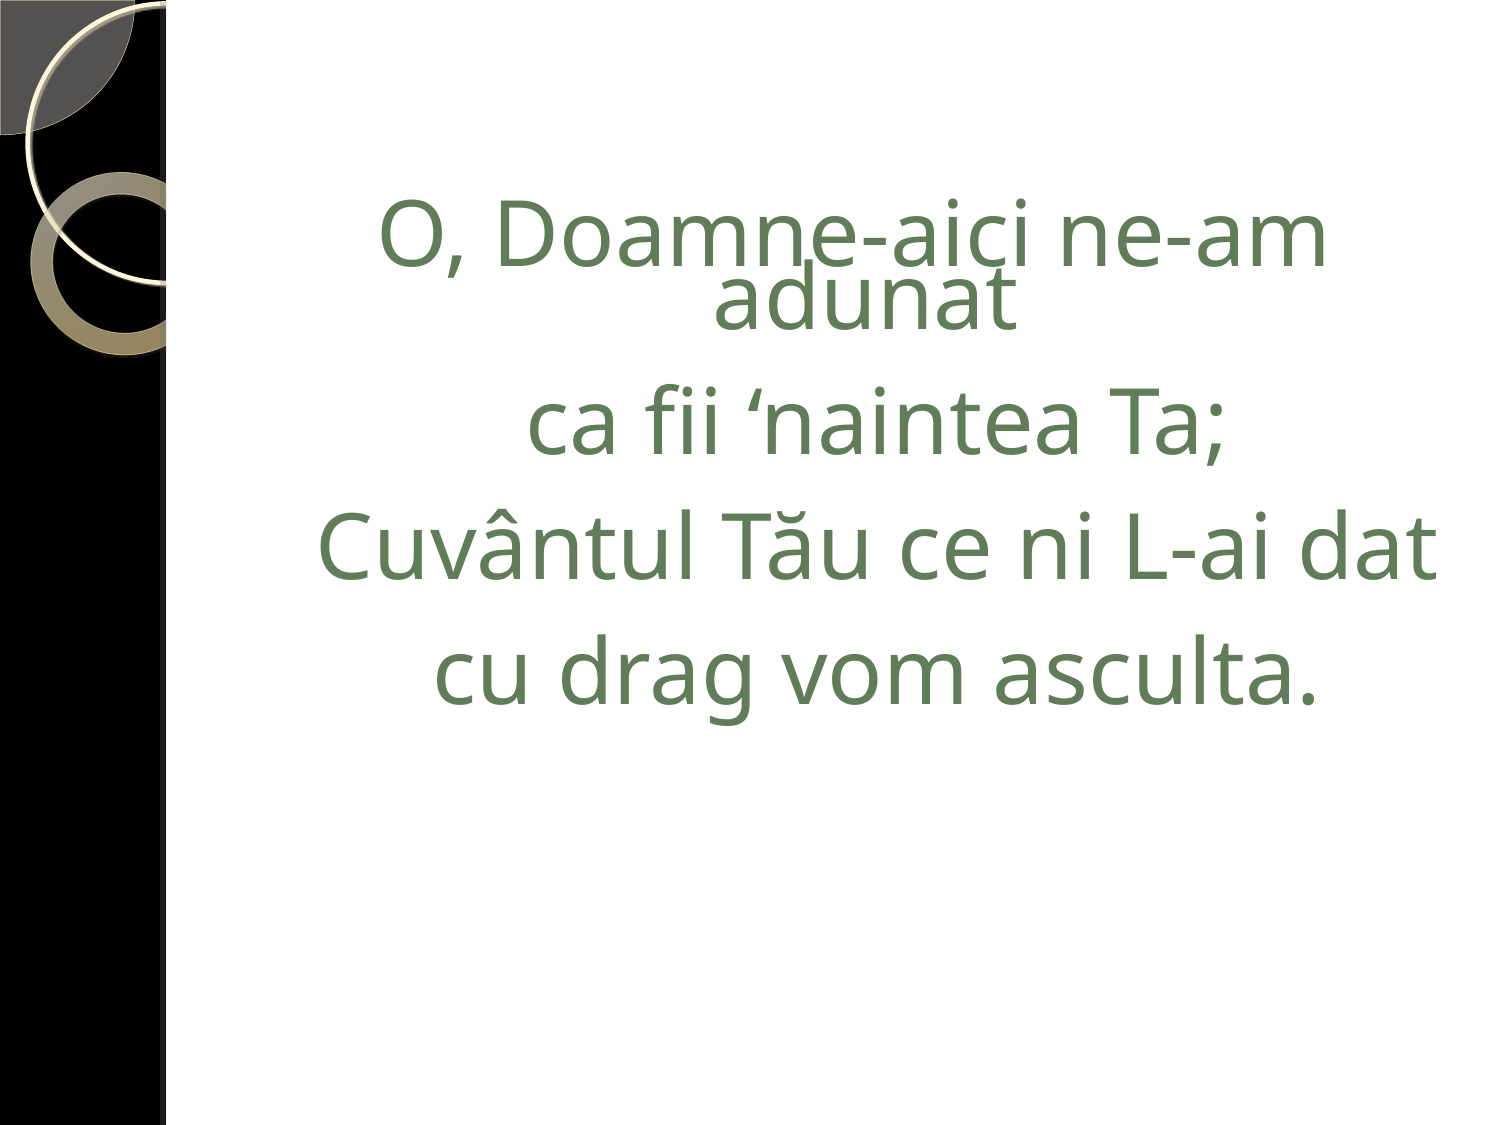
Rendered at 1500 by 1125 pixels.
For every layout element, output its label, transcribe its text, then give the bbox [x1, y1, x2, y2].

title O, Doamne-aici ne-am adunat ca fii ‘naintea Ta; Cuvântul Tău ce ni L-ai dat cu drag vom asculta. [232, 60, 1463, 886]
picture [27, 170, 160, 362]
